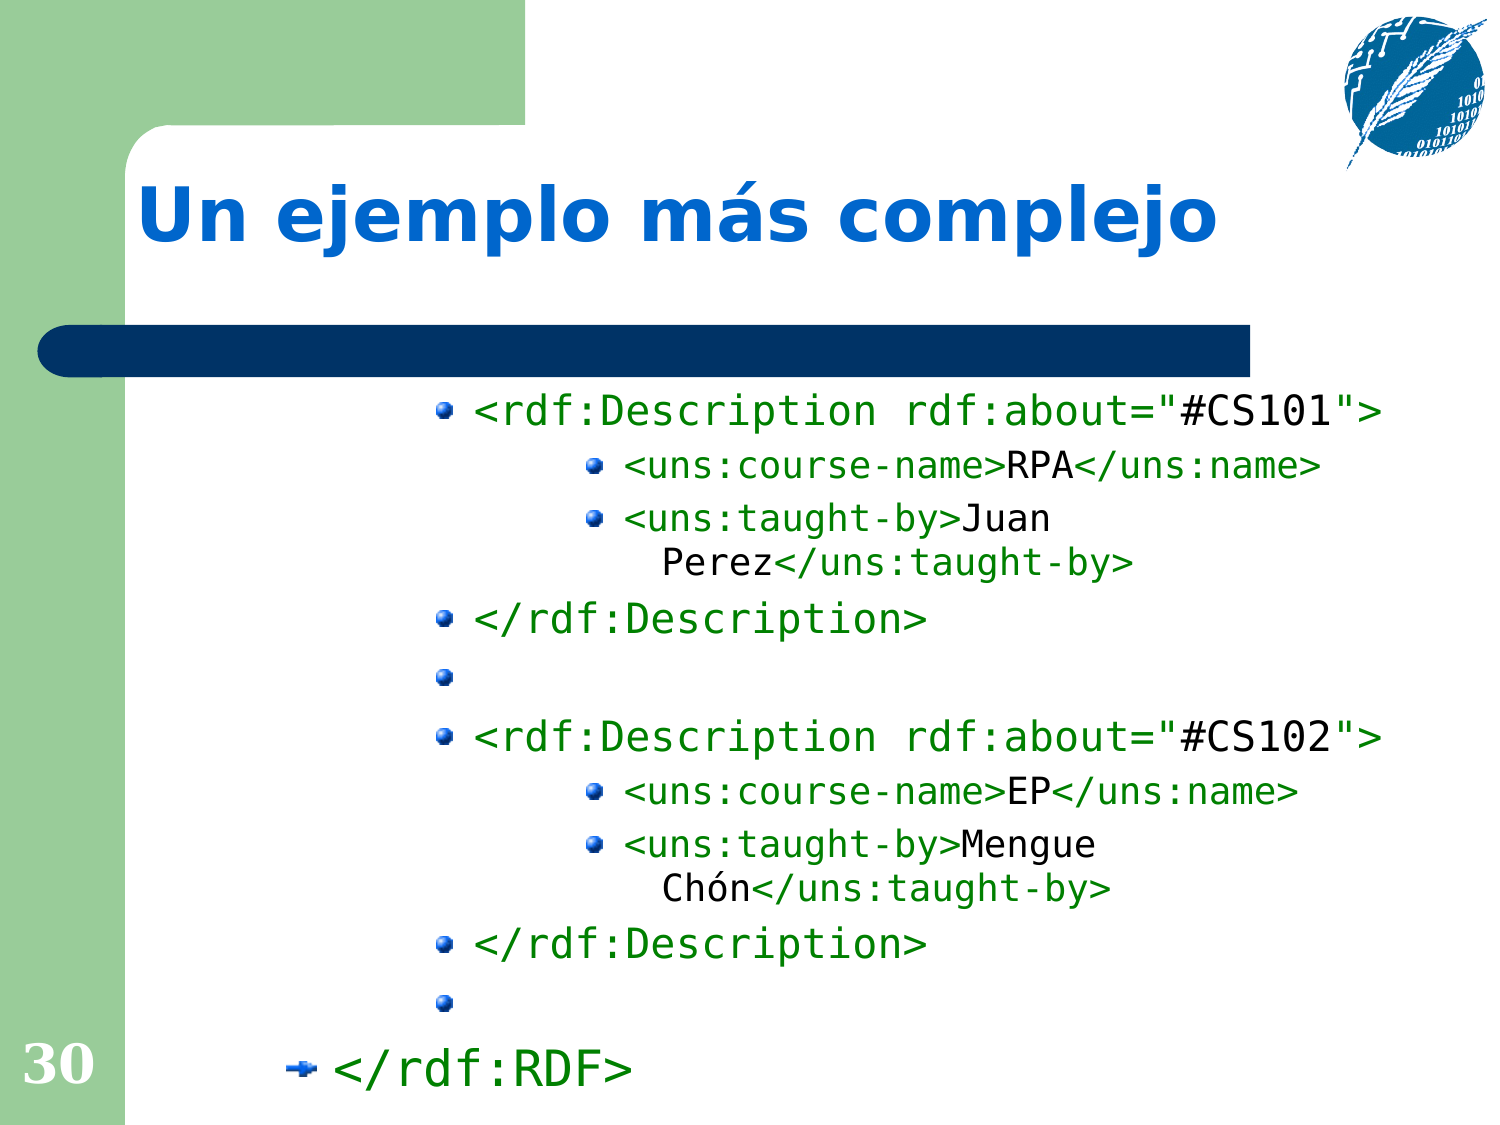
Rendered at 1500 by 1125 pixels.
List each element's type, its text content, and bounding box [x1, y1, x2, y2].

picture [1436, 127, 1450, 136]
picture [1416, 140, 1425, 149]
picture [1341, 15, 1487, 172]
picture [1433, 139, 1440, 147]
title Un ejemplo más complejo [135, 135, 1412, 301]
list <rdf:Description rdf:about="#CS101"> <uns:course-name>RPA</uns:name> <uns:taught-by>Juan Perez</uns:taught-by> </rdf:Description> <rdf:Description rdf:about="#CS102"> <uns:course-name>EP</uns:name> <uns:taught-by>Mengue Chón</uns:taught-by> </rdf:Description> </rdf:RDF> [136, 386, 1399, 1097]
picture [1427, 138, 1431, 148]
